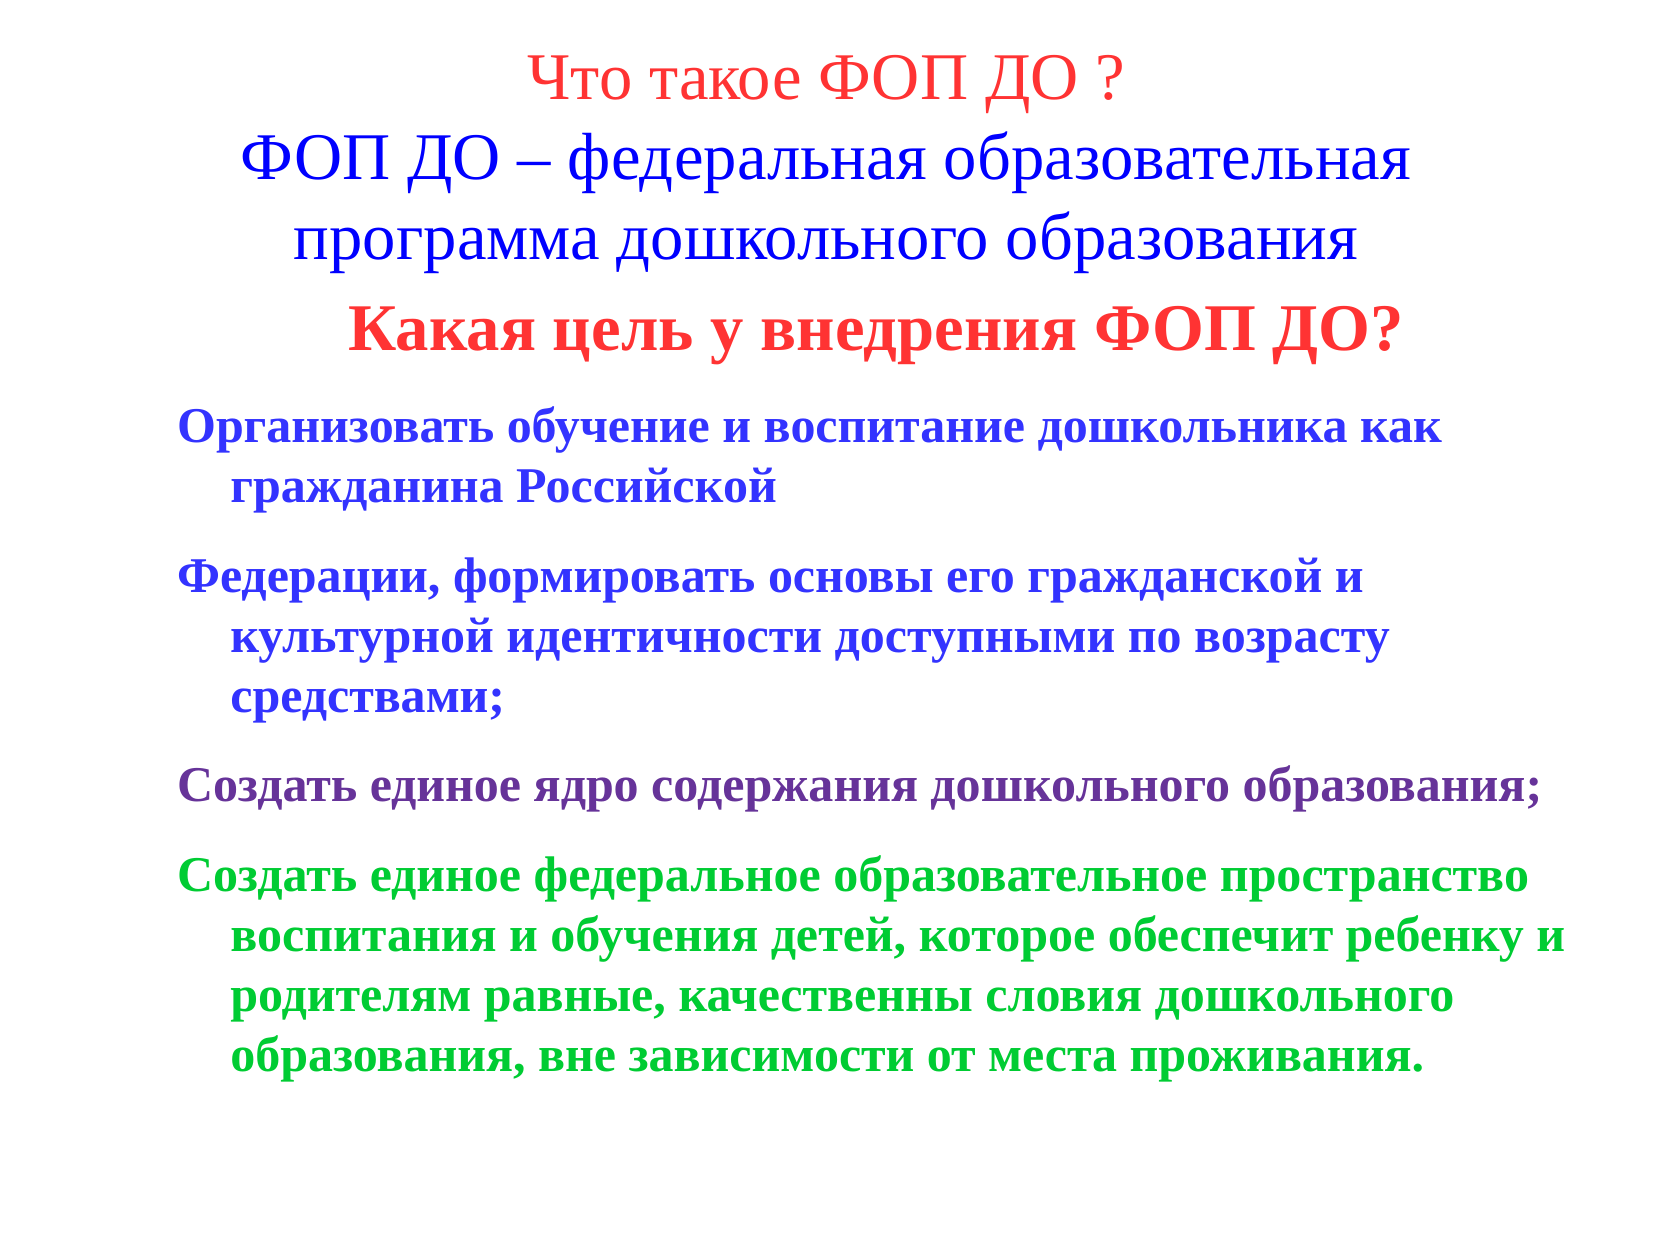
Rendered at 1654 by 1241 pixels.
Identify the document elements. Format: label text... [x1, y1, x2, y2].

title Что такое ФОП ДО ? ФОП ДО – федеральная образовательная программа дошкольного образования [82, 33, 1571, 273]
list Какая цель у внедрения ФОП ДО? Организовать обучение и воспитание дошкольника как гражданина Российской Федерации, формировать основы его гражданской и культурной идентичности доступными по возрасту средствами; Создать единое ядро содержания дошкольного образования; Создать единое федеральное образовательное пространство воспитания и обучения детей, которое обеспечит ребенку и родителям равные, качественны словия дошкольного образования, вне зависимости от места проживания. [88, 283, 1577, 1111]
